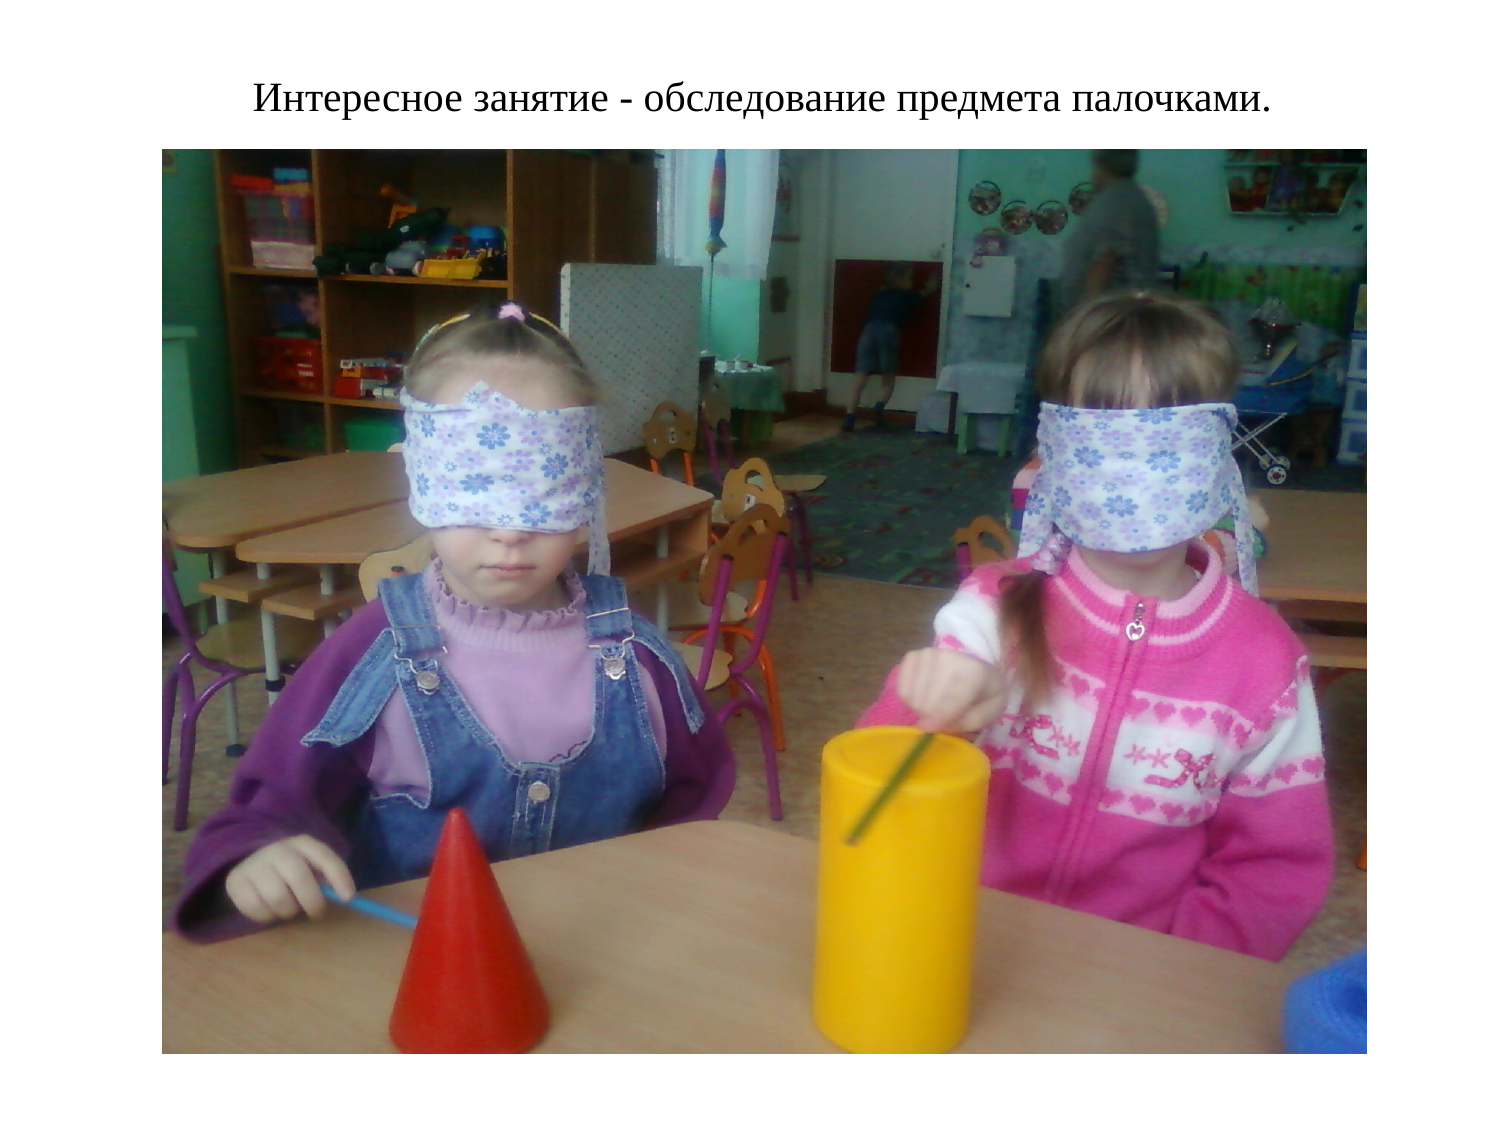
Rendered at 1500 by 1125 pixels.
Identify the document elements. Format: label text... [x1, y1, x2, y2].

picture [162, 149, 1367, 1054]
text_box Интересное занятие - обследование предмета палочками. [175, 62, 1350, 128]
